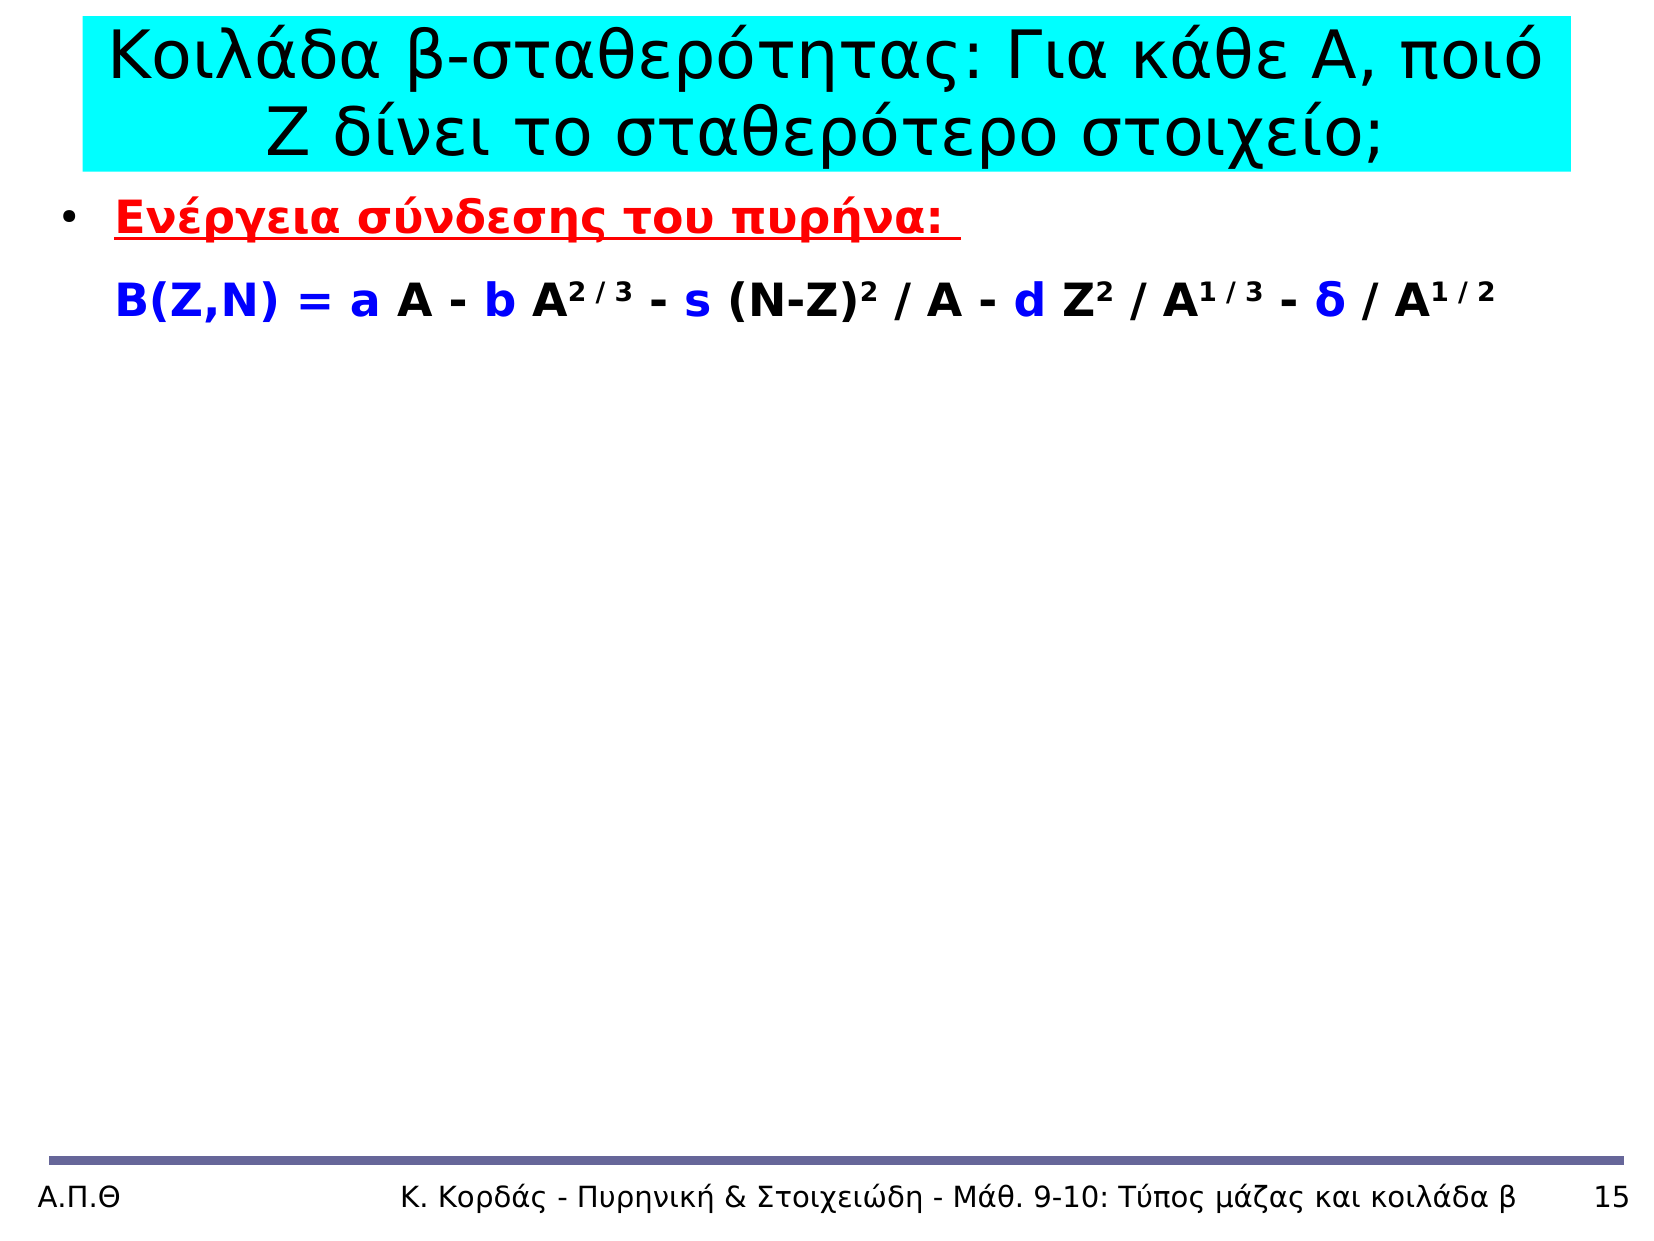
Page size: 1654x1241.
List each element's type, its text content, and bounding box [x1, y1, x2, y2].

title Κοιλάδα β-σταθερότητας: Για κάθε Α, ποιό Ζ δίνει το σταθερότερο στοιχείο; [82, 16, 1571, 172]
list Ενέργεια σύνδεσης του πυρήνα: Β(Ζ,Ν) = a A - b A2 / 3 - s (N-Z)2 / A - d Z2 / A1 / 3 - δ / A1 / 2 [43, 191, 1619, 1129]
